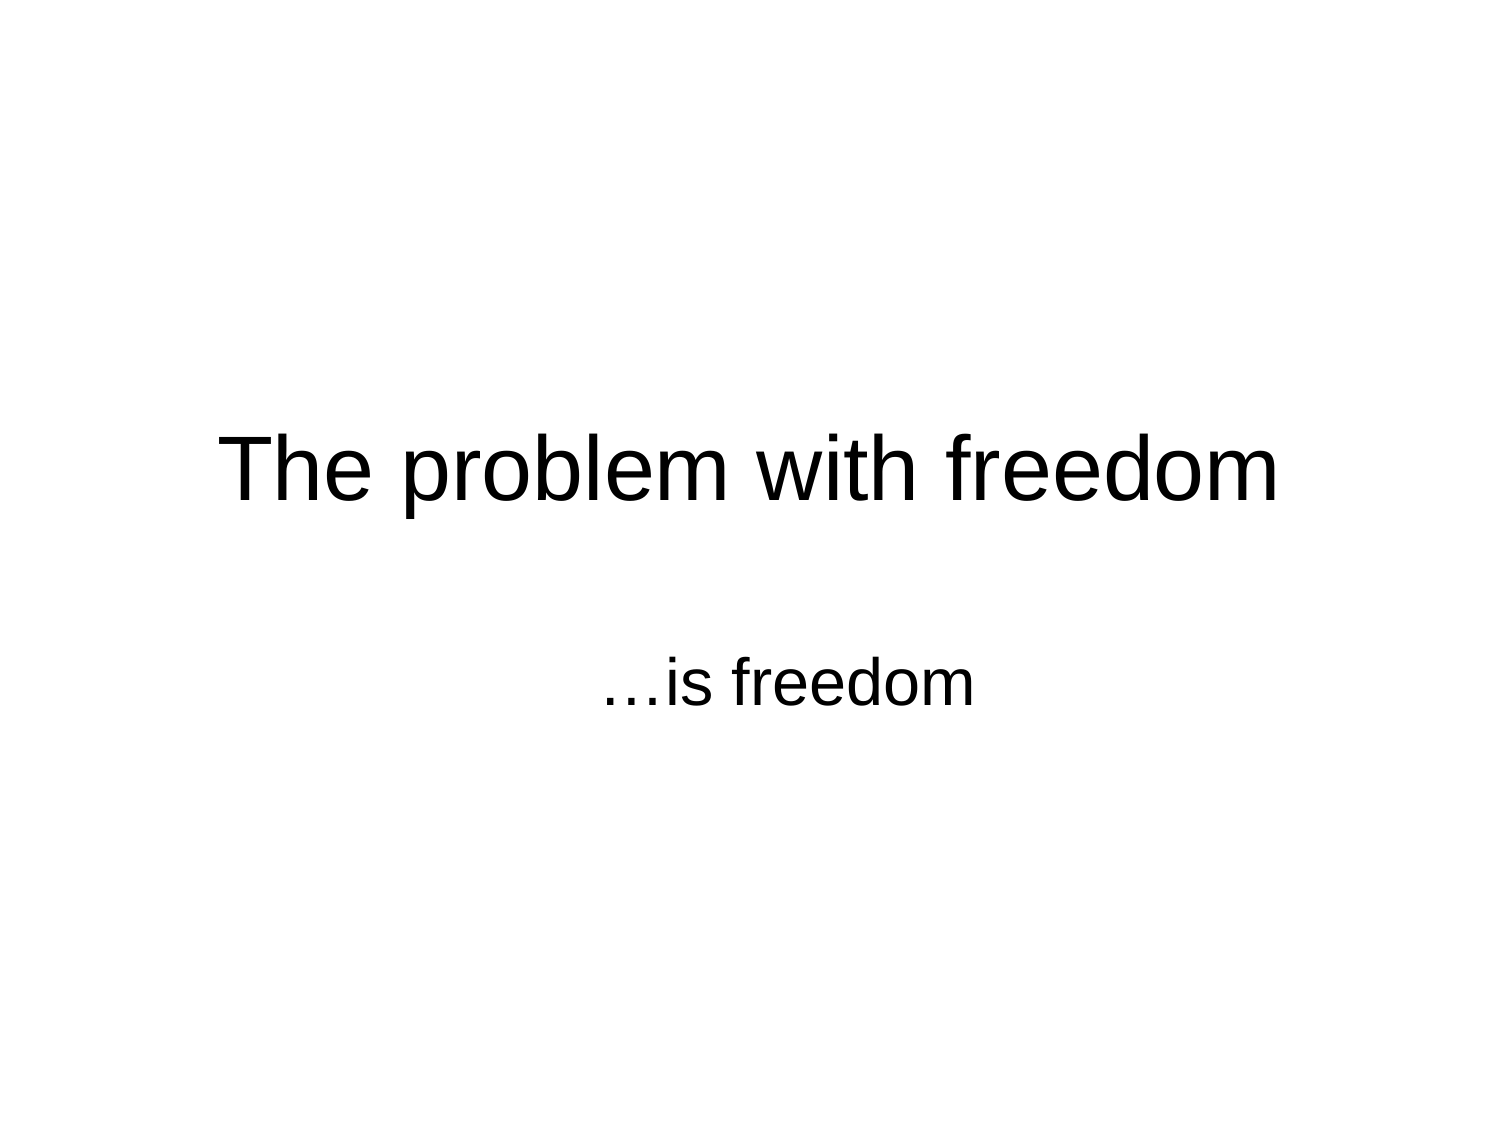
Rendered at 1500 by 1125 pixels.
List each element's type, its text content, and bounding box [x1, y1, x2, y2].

subtitle …is freedom [225, 637, 1276, 926]
title The problem with freedom [112, 374, 1388, 563]
